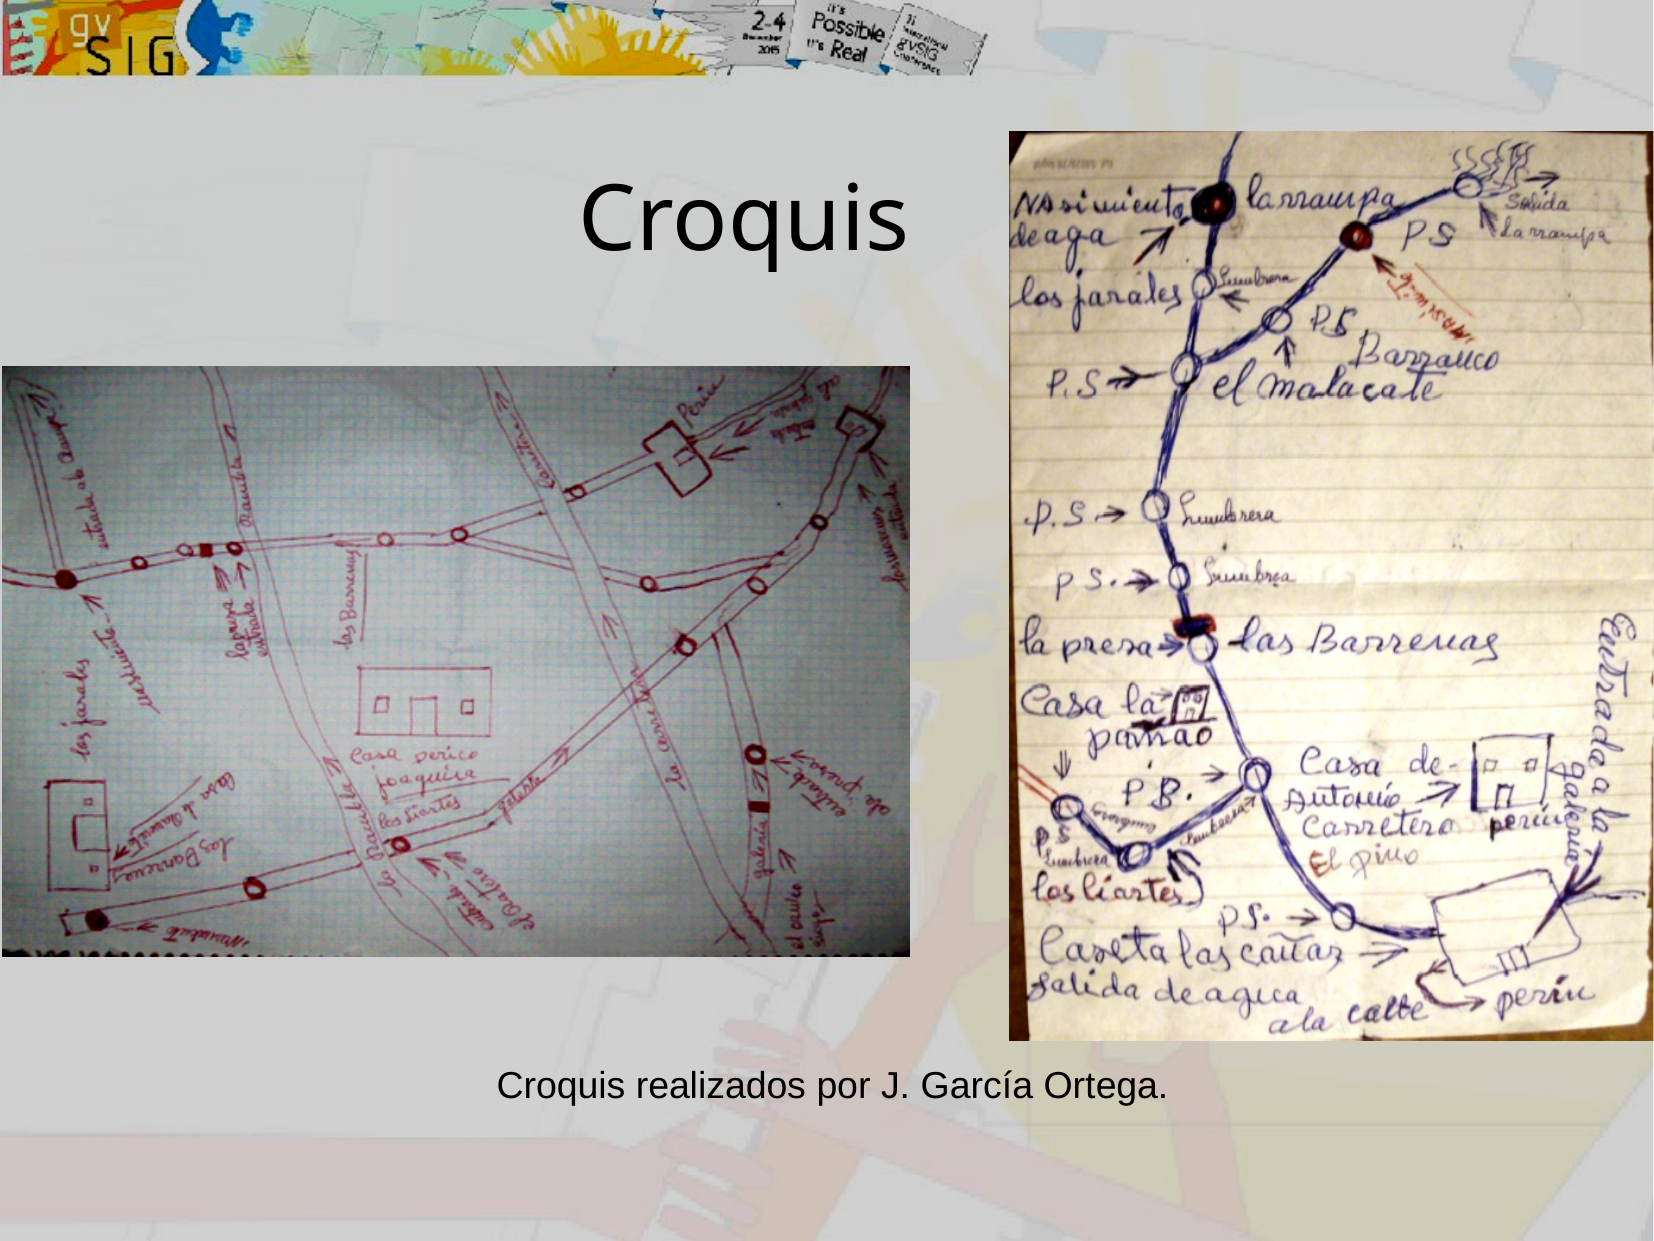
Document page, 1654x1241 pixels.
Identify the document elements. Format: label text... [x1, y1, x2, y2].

picture [0, 0, 1654, 1241]
title Croquis [0, 111, 1489, 319]
